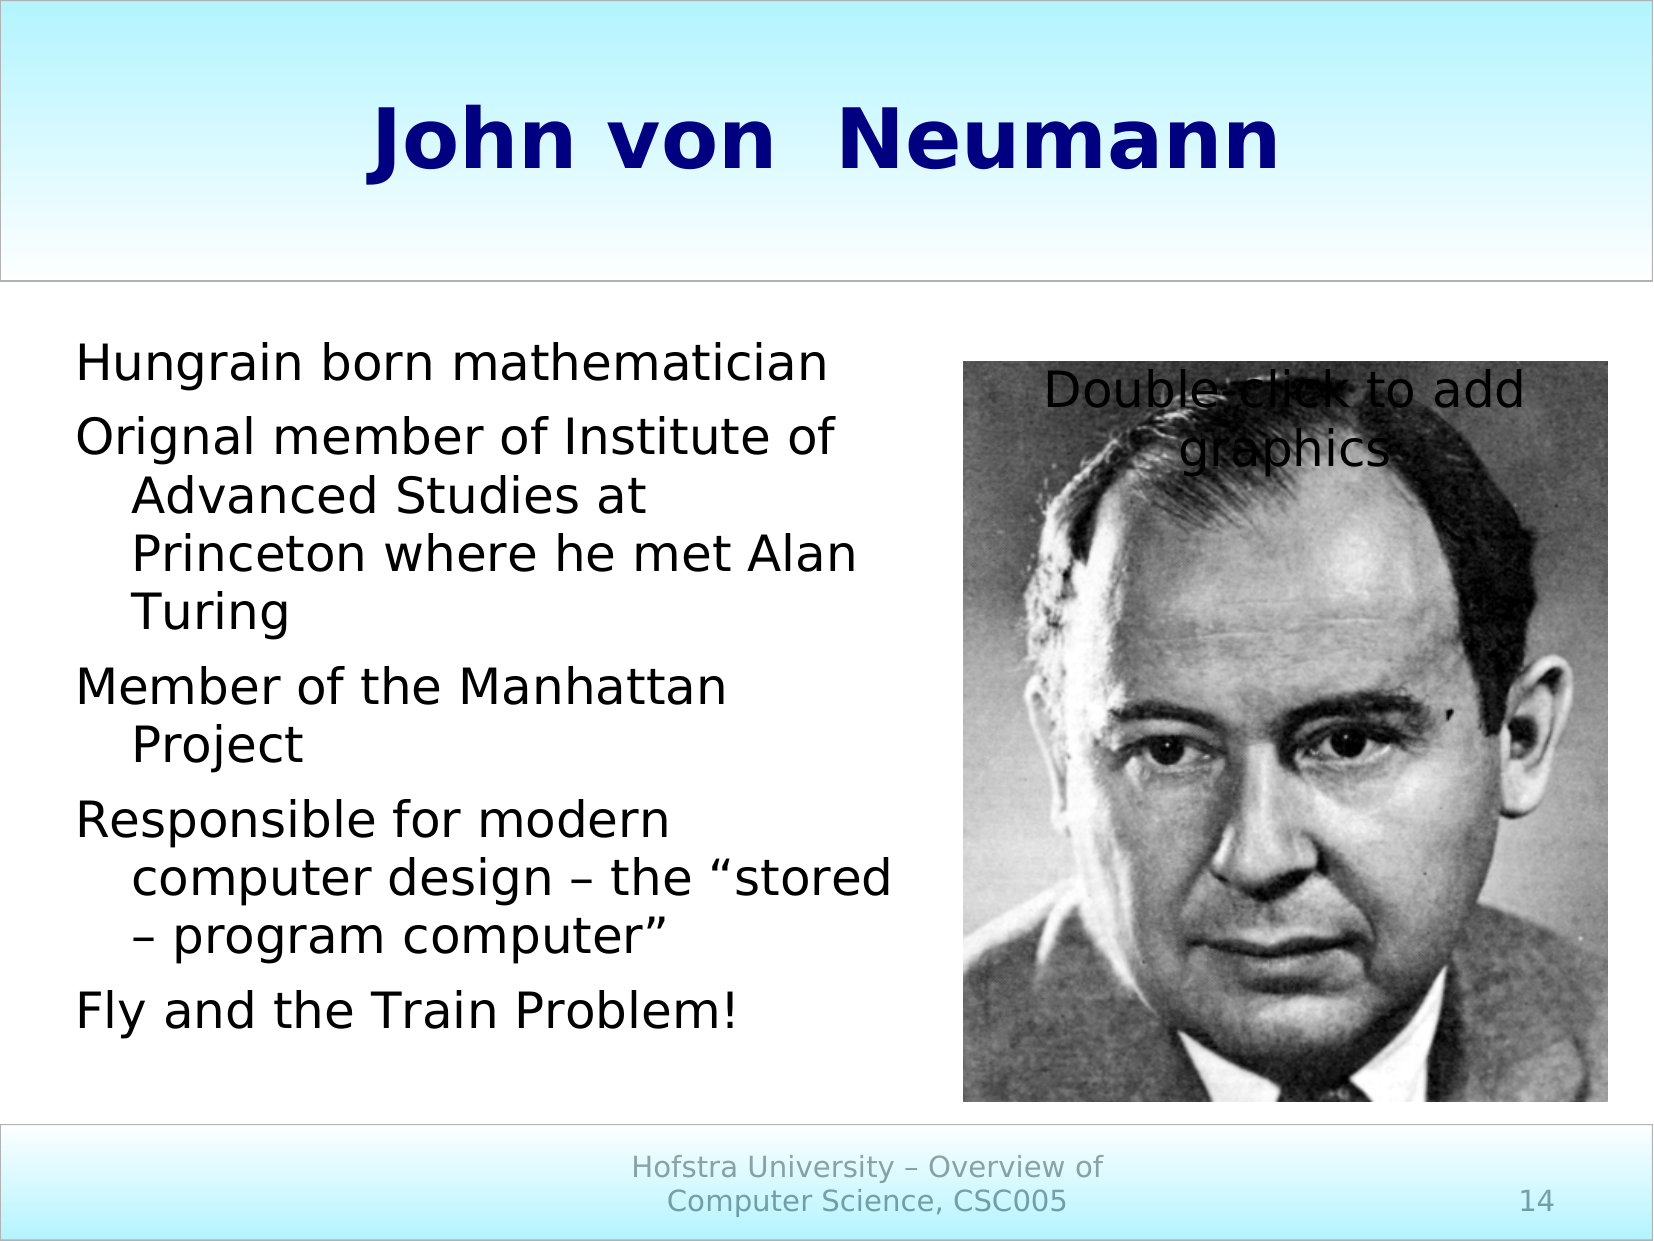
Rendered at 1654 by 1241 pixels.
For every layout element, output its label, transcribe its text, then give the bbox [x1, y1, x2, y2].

picture [963, 361, 1608, 1102]
title John von Neumann [78, 77, 1576, 203]
list Hungrain born mathematician Orignal member of Institute of Advanced Studies at Princeton where he met Alan Turing Member of the Manhattan Project Responsible for modern computer design – the “stored – program computer” Fly and the Train Problem! [75, 333, 900, 1171]
